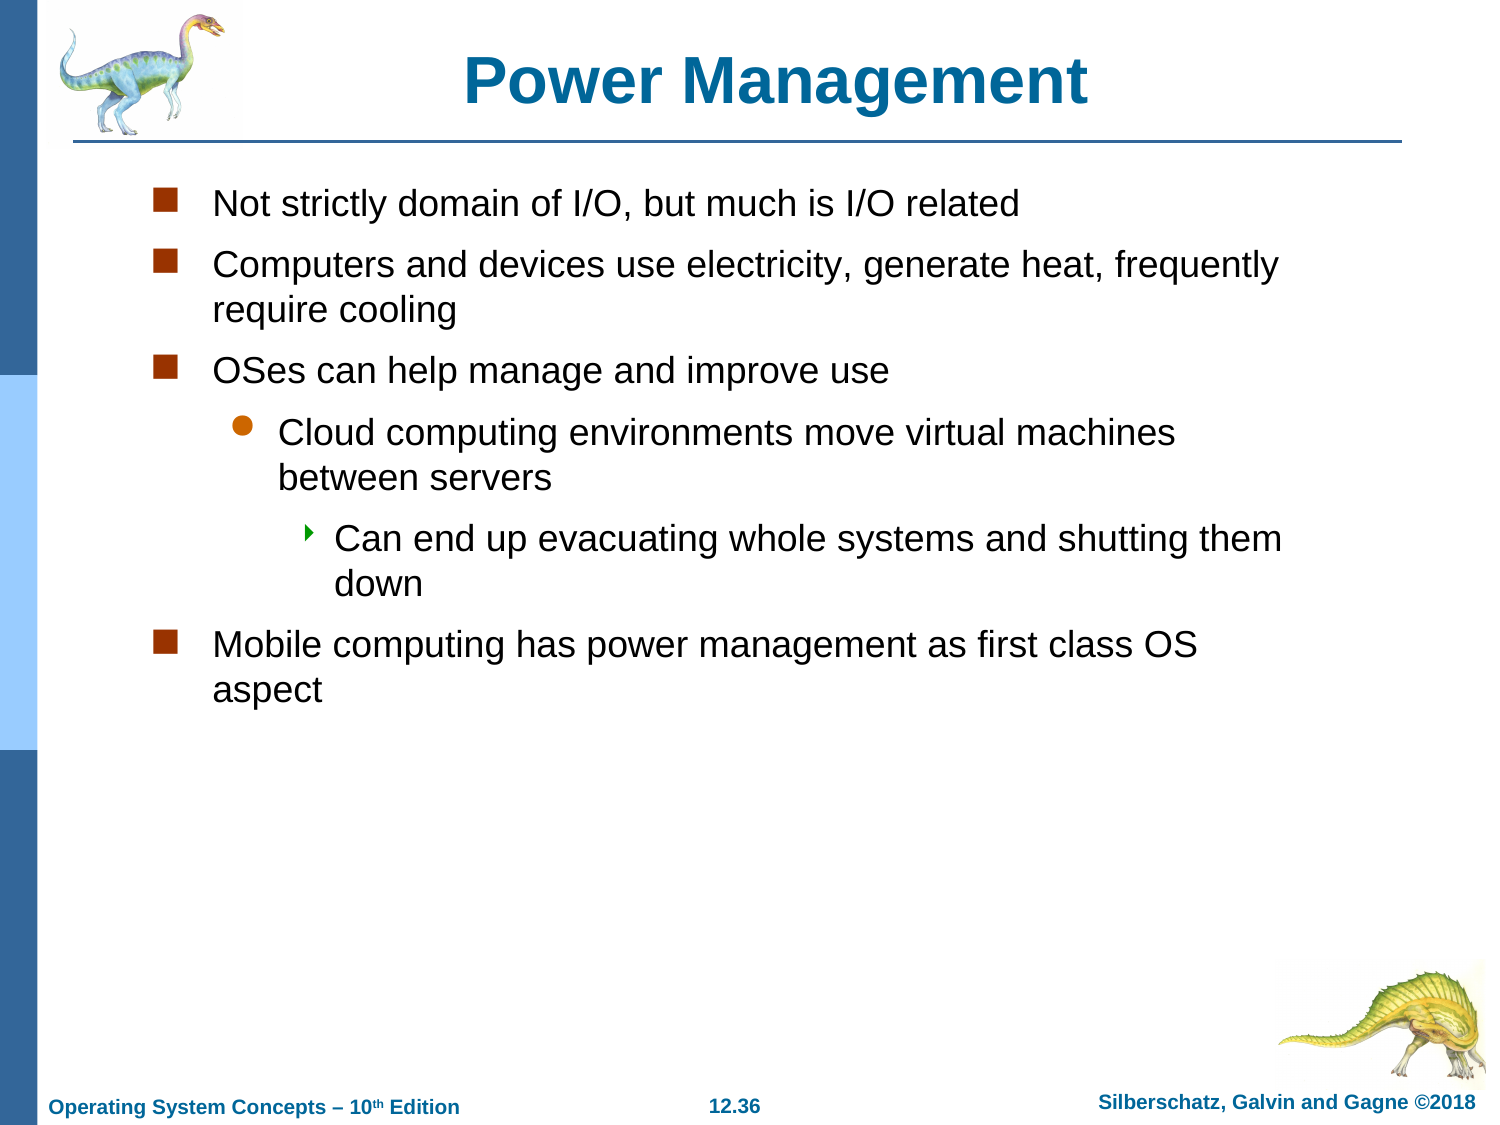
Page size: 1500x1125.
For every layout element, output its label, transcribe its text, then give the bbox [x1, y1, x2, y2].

picture [1275, 959, 1486, 1090]
list Not strictly domain of I/O, but much is I/O related Computers and devices use electricity, generate heat, frequently require cooling OSes can help manage and improve use Cloud computing environments move virtual machines between servers Can end up evacuating whole systems and shutting them down Mobile computing has power management as first class OS aspect [141, 171, 1308, 915]
picture [1415, 1094, 1423, 1099]
picture [46, 0, 243, 149]
title Power Management [127, 29, 1425, 125]
